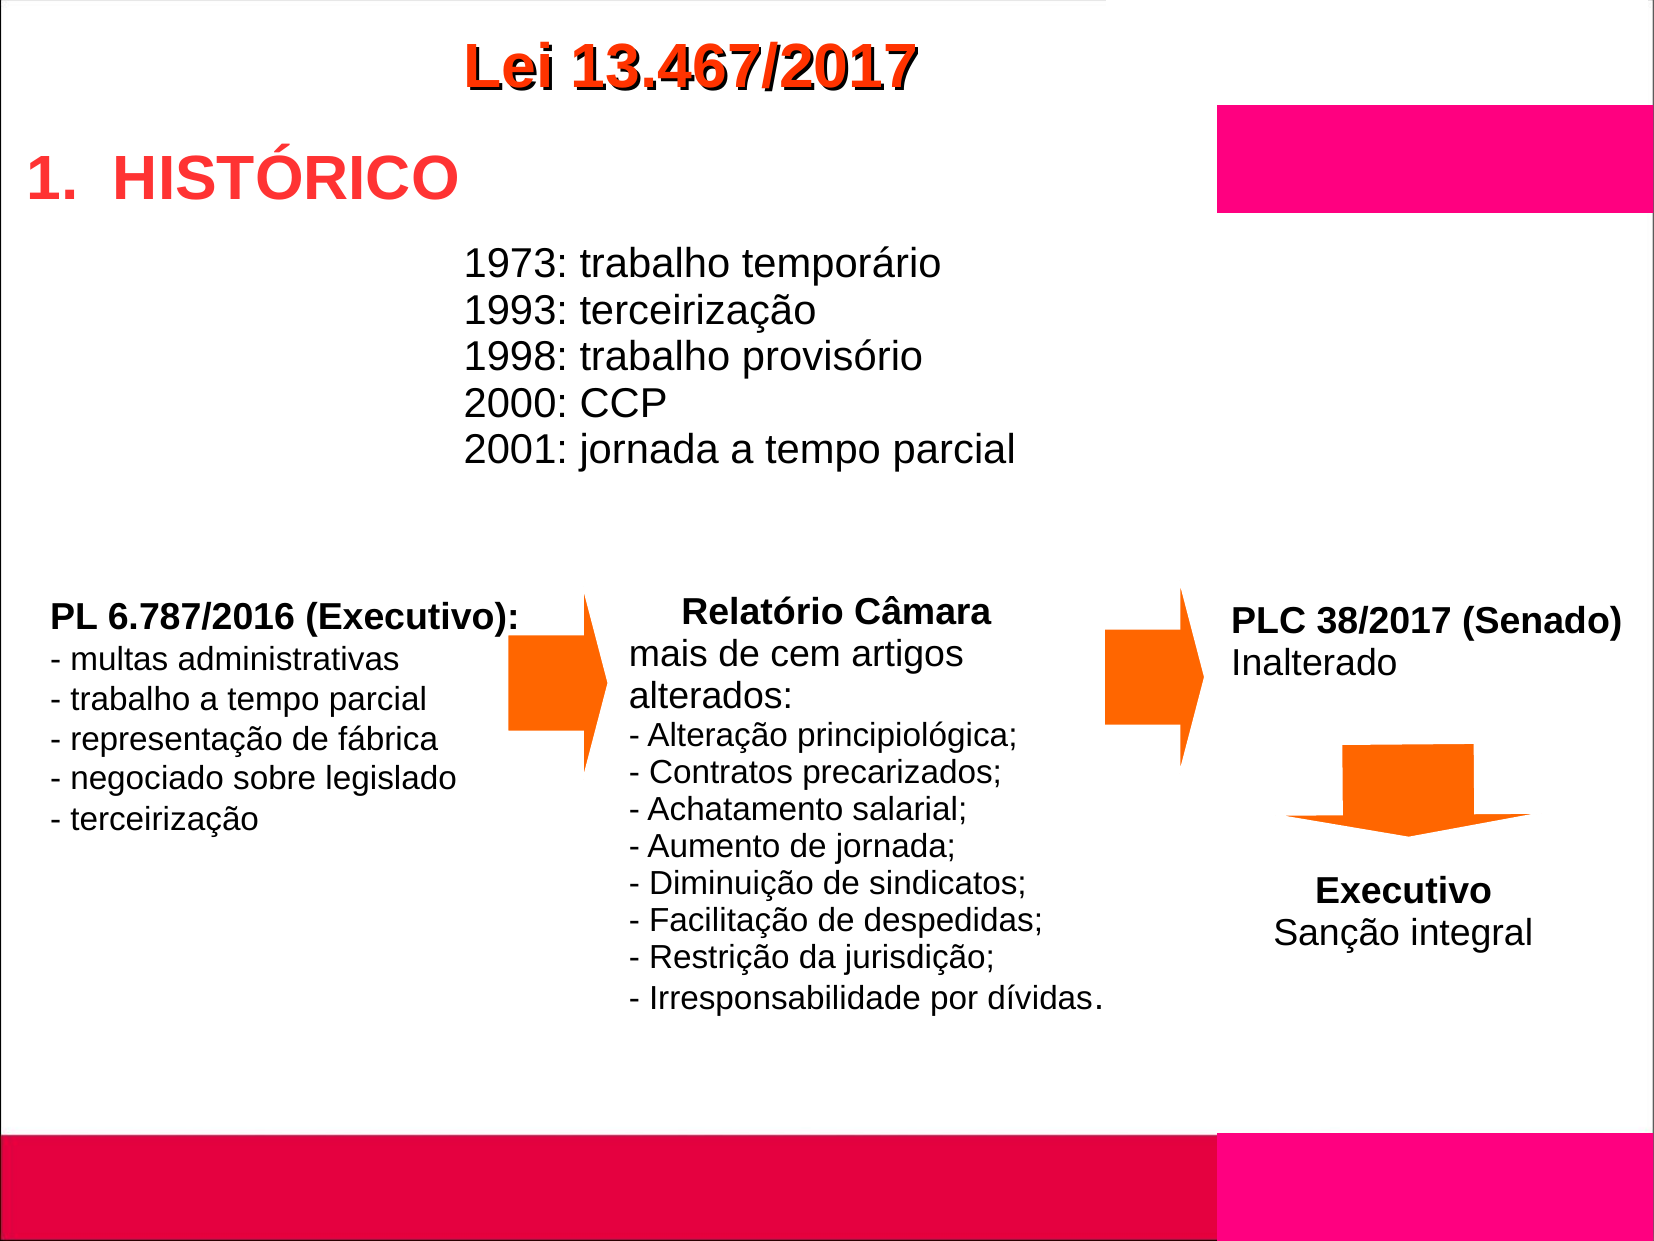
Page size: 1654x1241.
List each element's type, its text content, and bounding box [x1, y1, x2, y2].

text_box Lei 13.467/2017 1973: trabalho temporário 1993: terceirização 1998: trabalho provisório 2000: CCP 2001: jornada a tempo parcial [448, 23, 1031, 511]
text_box [507, 586, 609, 780]
text_box PLC 38/2017 (Senado) Inalterado [1216, 592, 1654, 804]
text_box 1. HISTÓRICO [11, 135, 476, 222]
text_box Relatório Câmara mais de cem artigos alterados: - Alteração principiológica; - Contratos precarizados; - Achatamento salarial; - Aumento de jornada; - Diminuição de sindicatos; - Facilitação de despedidas; - Restrição da jurisdição; - Irresponsabilidade por dívidas. [614, 582, 1134, 1072]
text_box PL 6.787/2016 (Executivo): - multas administrativas - trabalho a tempo parcial - representação de fábrica - negociado sobre legislado - terceirização [35, 484, 579, 980]
text_box Executivo Sanção integral [1216, 862, 1638, 963]
text_box [1134, 580, 1205, 774]
text_box [1275, 743, 1542, 838]
picture [0, 0, 1654, 1241]
